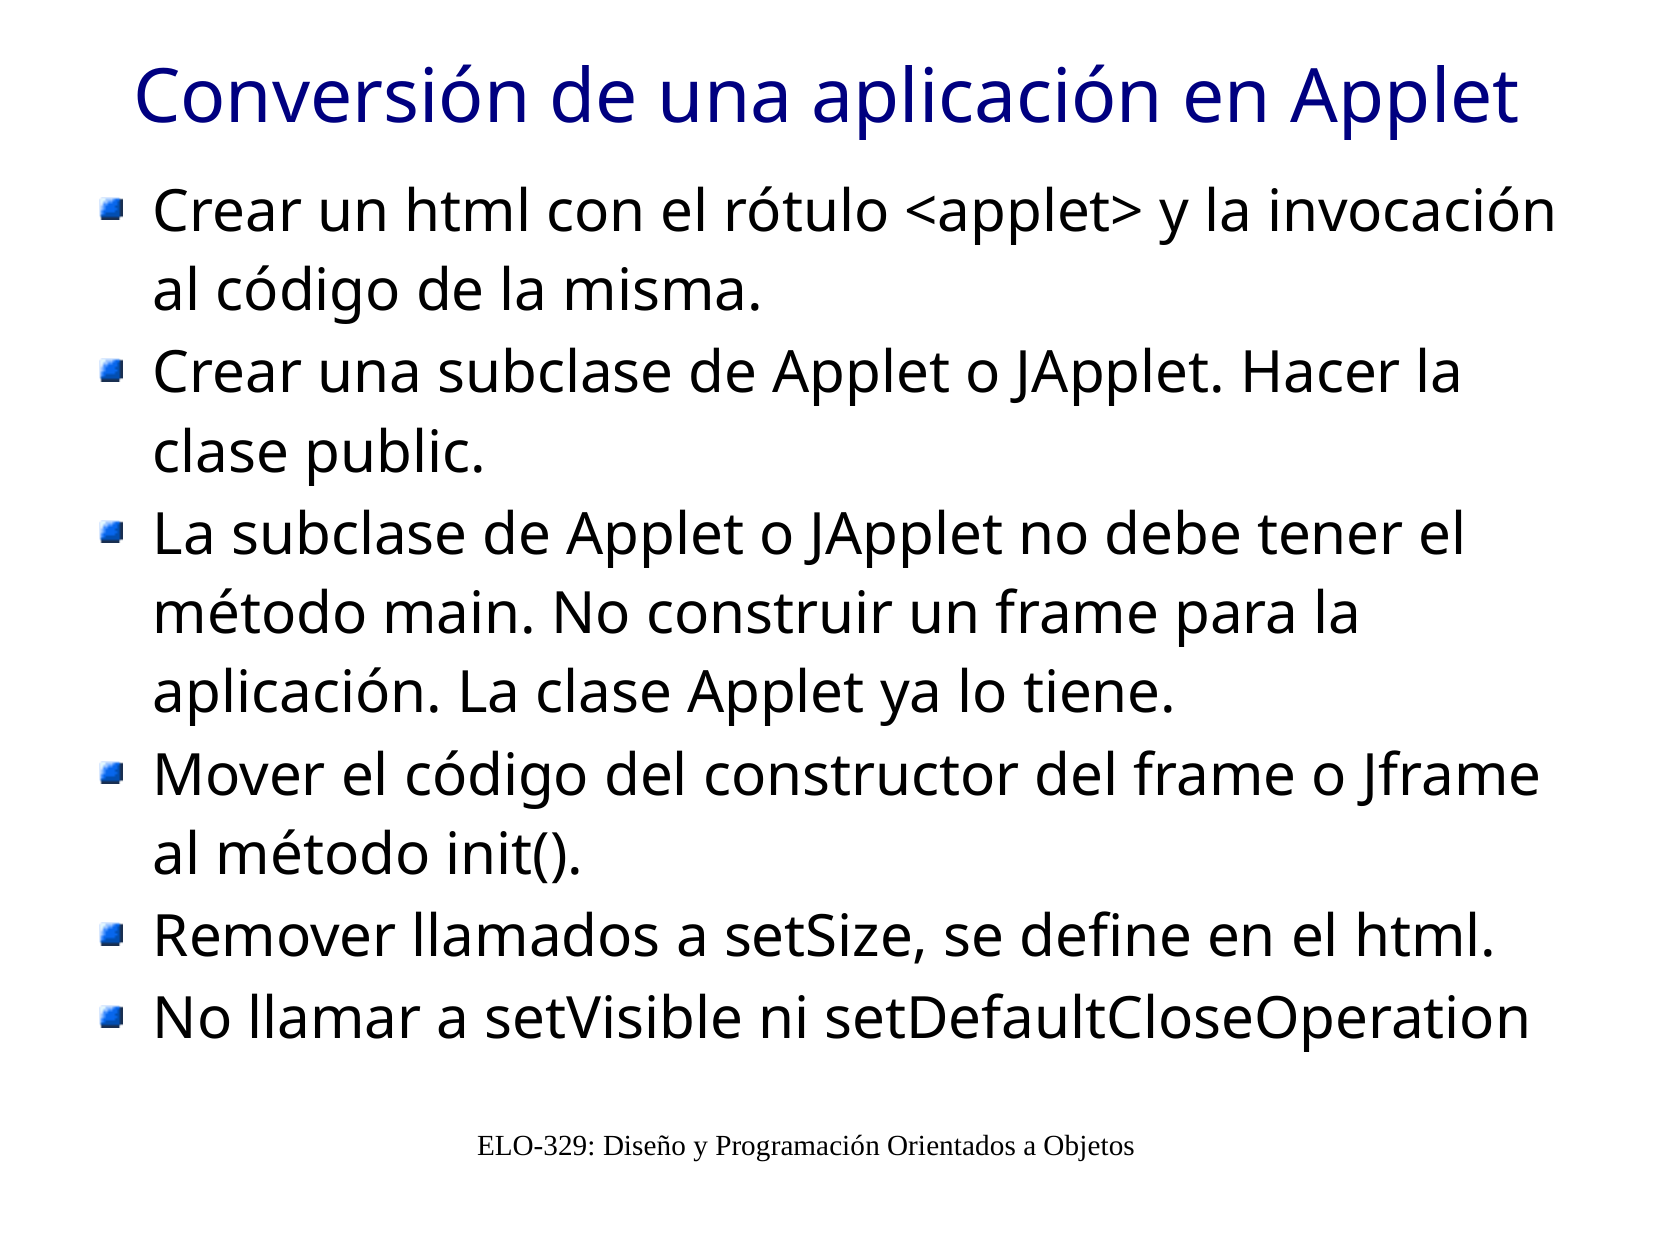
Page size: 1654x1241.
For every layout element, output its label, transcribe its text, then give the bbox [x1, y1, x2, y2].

list Crear un html con el rótulo <applet> y la invocación al código de la misma. Crear una subclase de Applet o JApplet. Hacer la clase public. La subclase de Applet o JApplet no debe tener el método main. No construir un frame para la aplicación. La clase Applet ya lo tiene. Mover el código del constructor del frame o Jframe al método init(). Remover llamados a setSize, se define en el html. No llamar a setVisible ni setDefaultCloseOperation [81, 169, 1571, 1099]
title Conversión de una aplicación en Applet [82, 43, 1571, 145]
